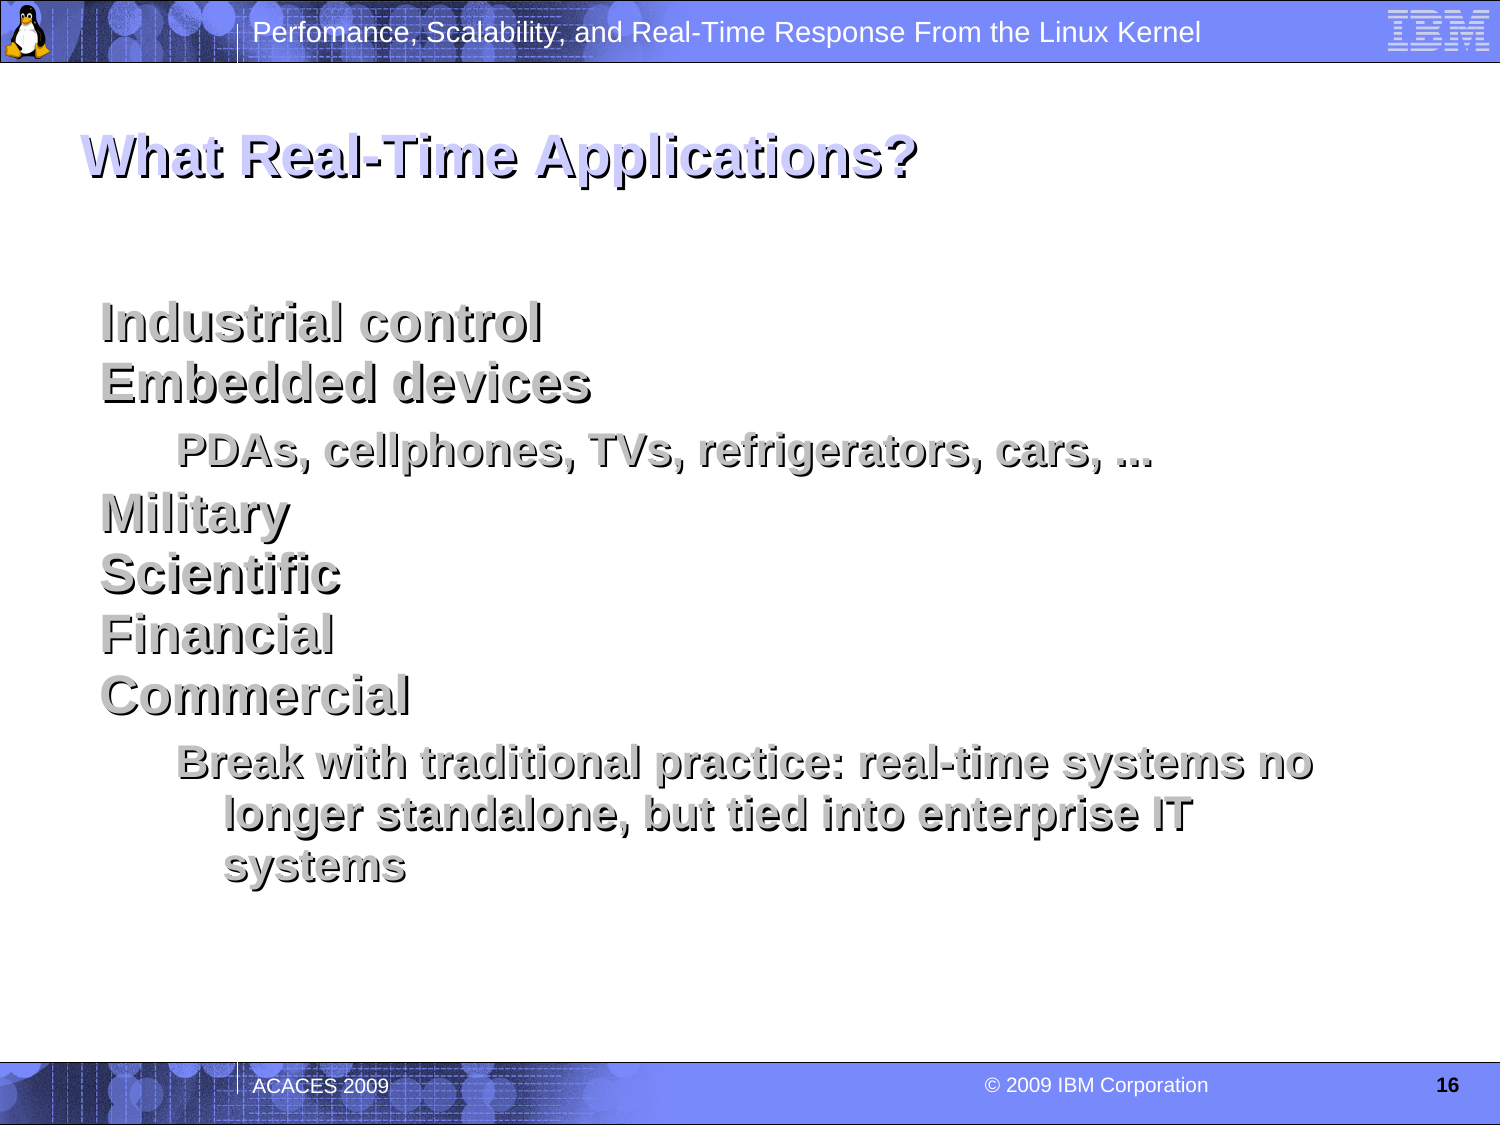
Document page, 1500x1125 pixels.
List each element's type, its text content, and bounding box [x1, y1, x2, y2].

picture [1, 1, 1500, 62]
list Industrial control Embedded devices PDAs, cellphones, TVs, refrigerators, cars, ... Military Scientific Financial Commercial Break with traditional practice: real-time systems no longer standalone, but tied into enterprise IT systems [99, 291, 1389, 1022]
title What Real-Time Applications? [79, 116, 1433, 199]
picture [0, 1063, 1500, 1124]
